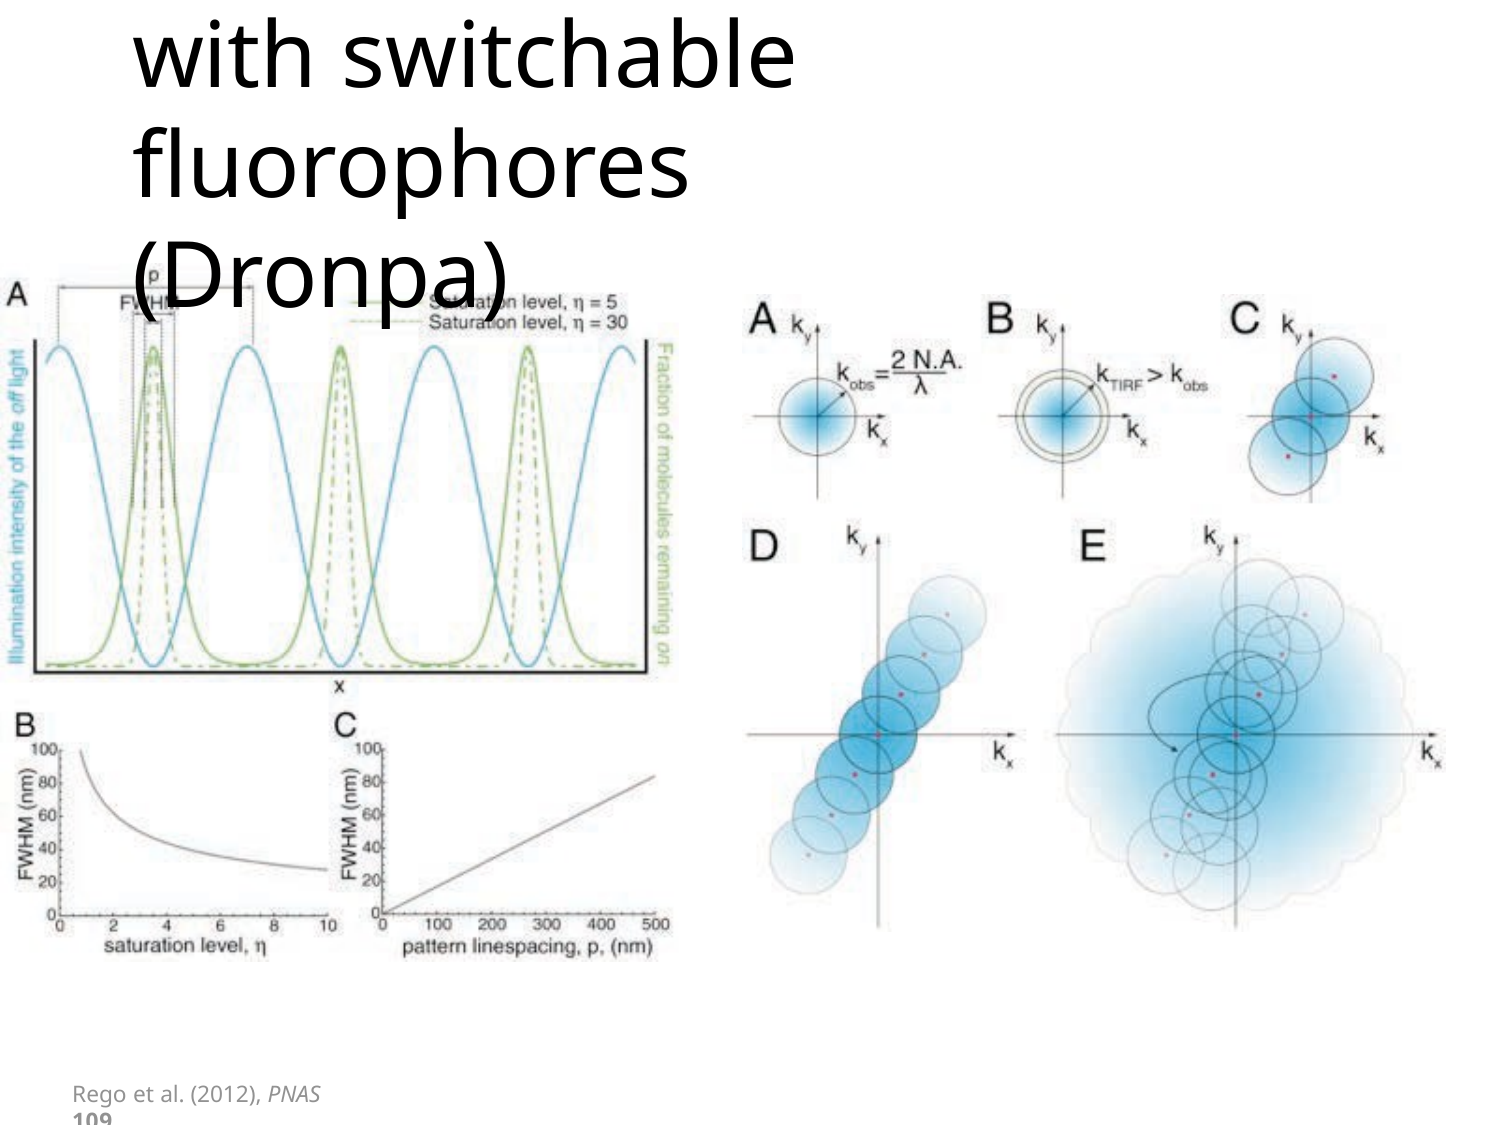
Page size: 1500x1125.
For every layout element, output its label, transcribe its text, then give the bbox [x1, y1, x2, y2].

picture [742, 294, 1446, 932]
text_box Rego et al. (2012), PNAS 109 [70, 1080, 342, 1108]
title Non linear SIM with switchable fluorophores (Dronpa) [0, 0, 880, 328]
picture [0, 328, 679, 962]
